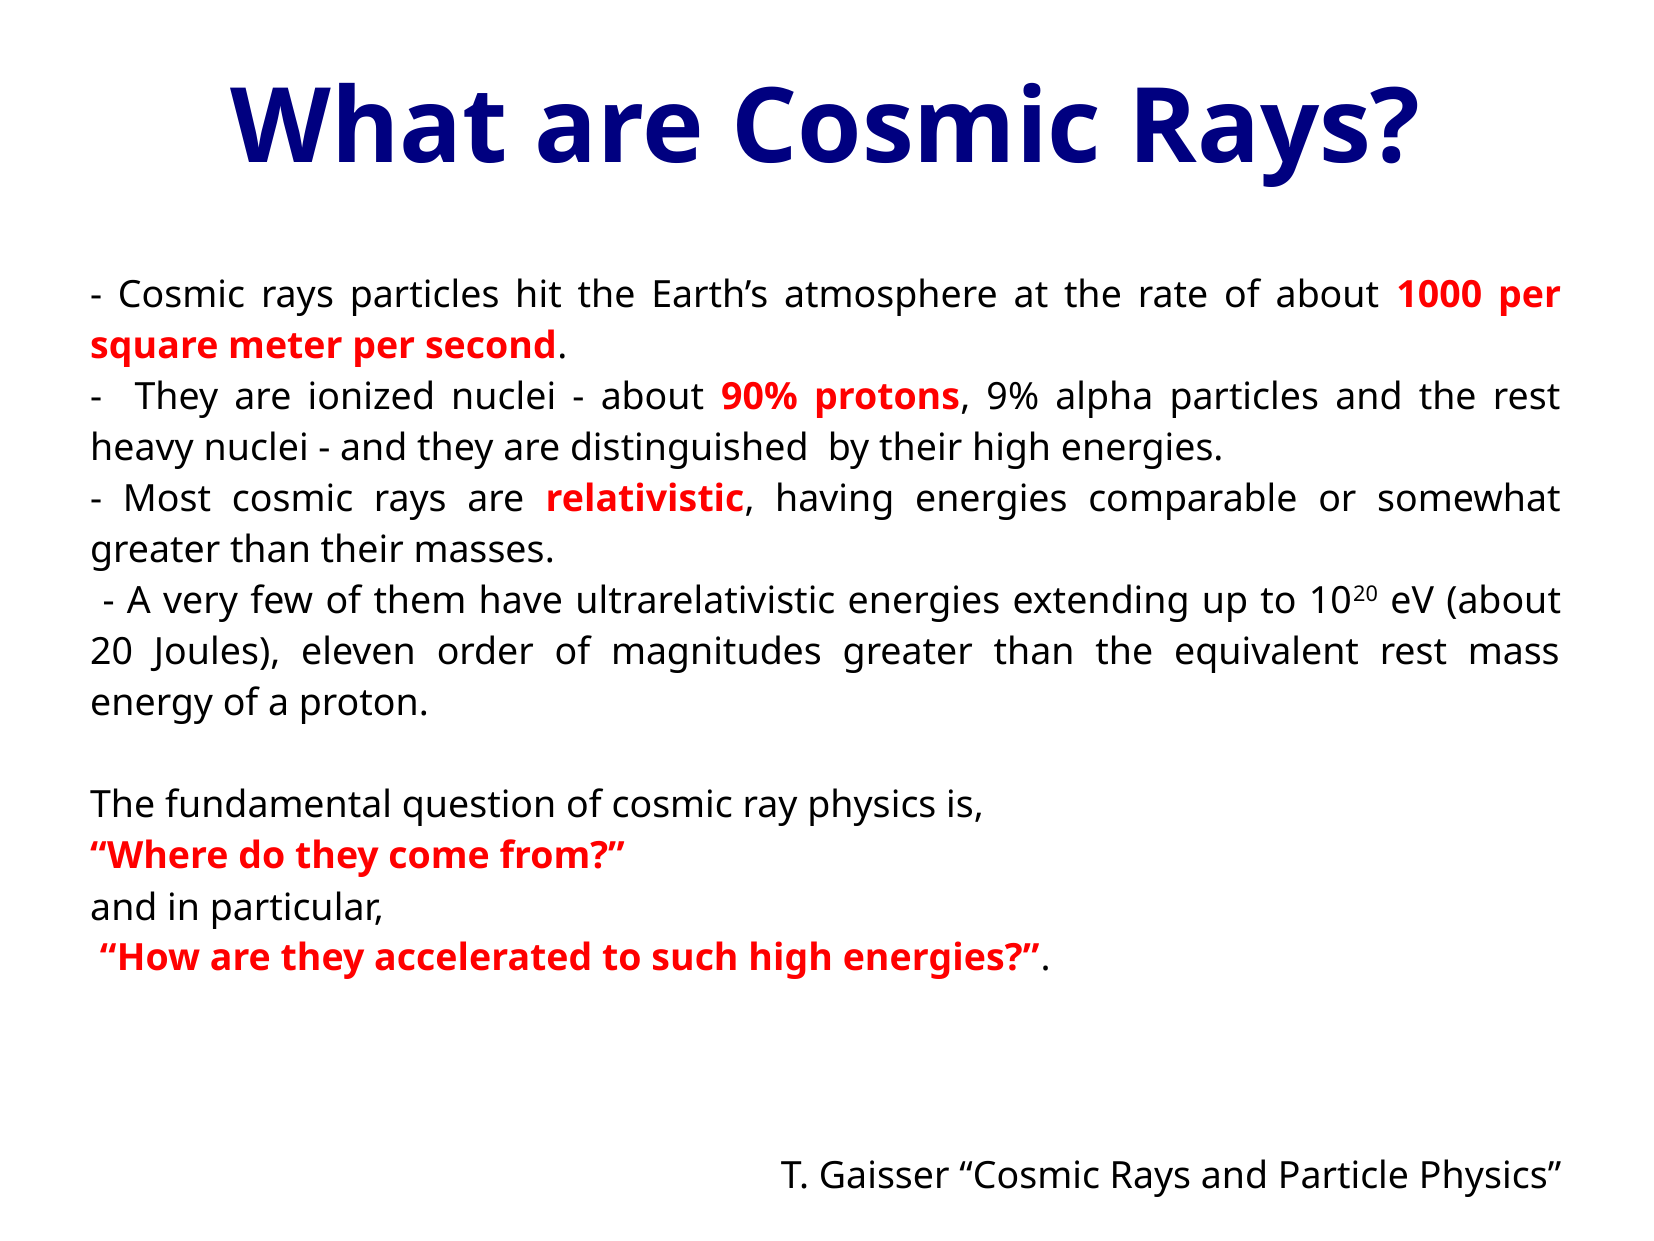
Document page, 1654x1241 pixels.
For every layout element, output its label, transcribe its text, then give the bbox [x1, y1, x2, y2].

text_box - Cosmic rays particles hit the Earth’s atmosphere at the rate of about 1000 per square meter per second. - They are ionized nuclei - about 90% protons, 9% alpha particles and the rest heavy nuclei - and they are distinguished by their high energies. - Most cosmic rays are relativistic, having energies comparable or somewhat greater than their masses. - A very few of them have ultrarelativistic energies extending up to 1020 eV (about 20 Joules), eleven order of magnitudes greater than the equivalent rest mass energy of a proton. The fundamental question of cosmic ray physics is, “Where do they come from?” and in particular, “How are they accelerated to such high energies?”. [90, 335, 1562, 914]
text_box What are Cosmic Rays? [0, 58, 1652, 185]
text_box T. Gaisser “Cosmic Rays and Particle Physics” [715, 1143, 1627, 1205]
